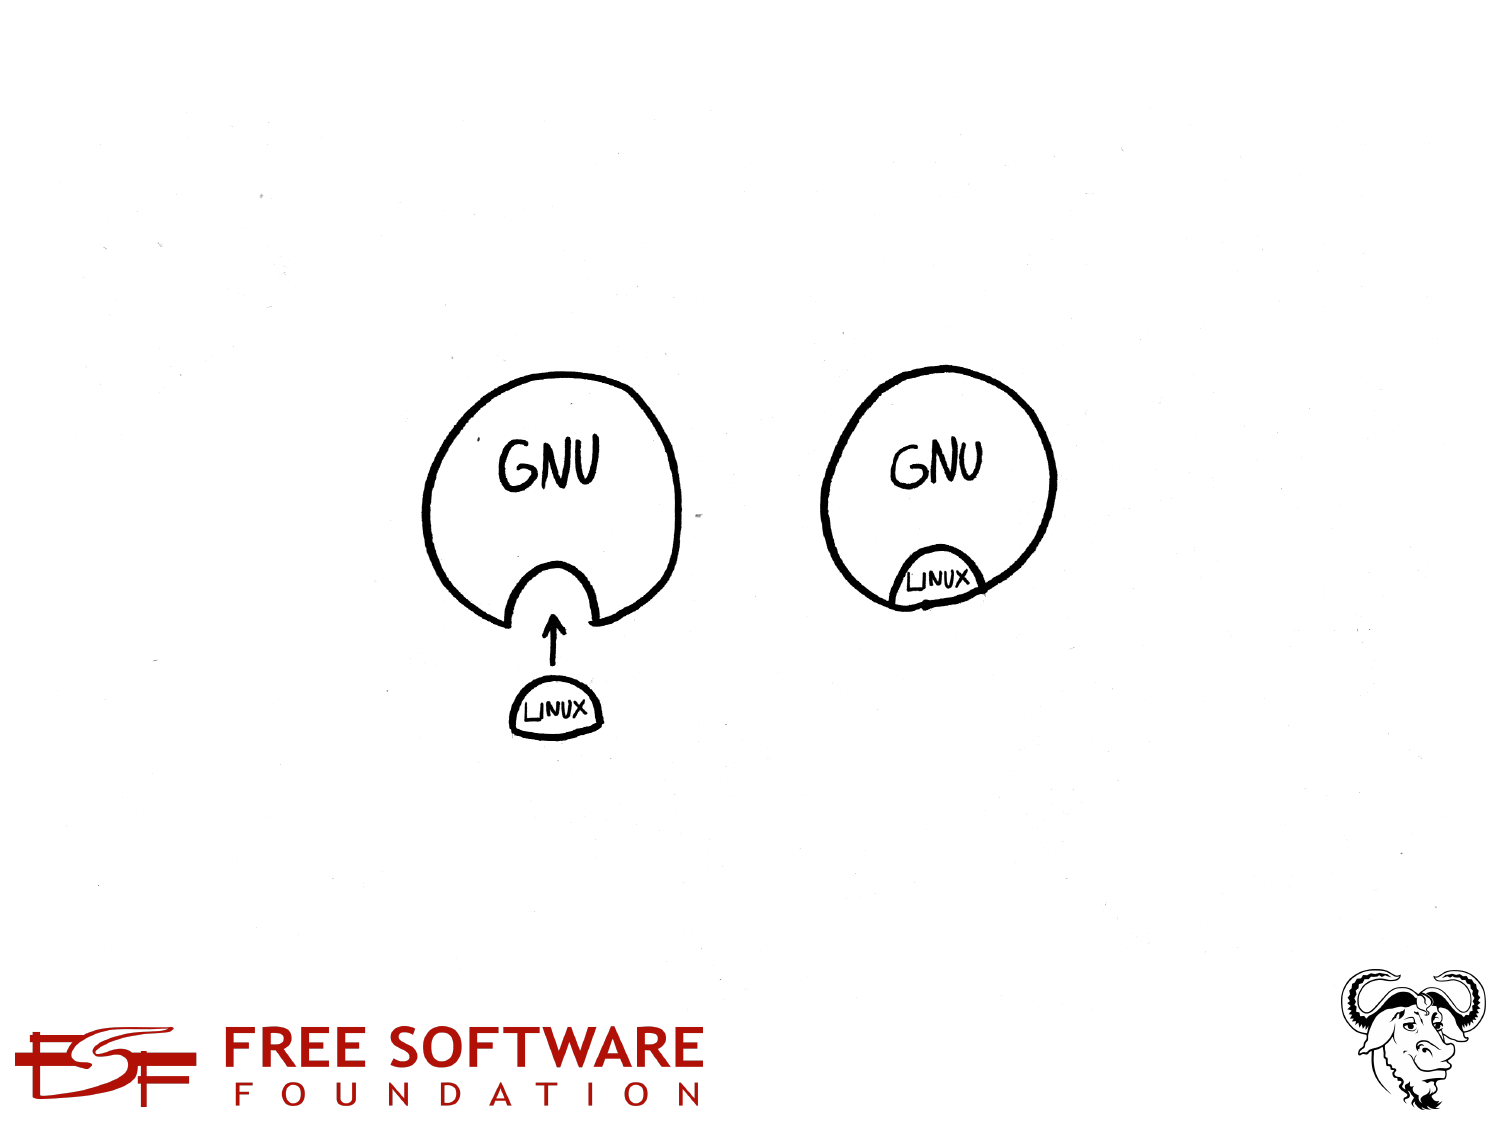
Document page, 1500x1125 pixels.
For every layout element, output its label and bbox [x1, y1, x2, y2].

picture [15, 1026, 703, 1107]
picture [53, 106, 1486, 1110]
